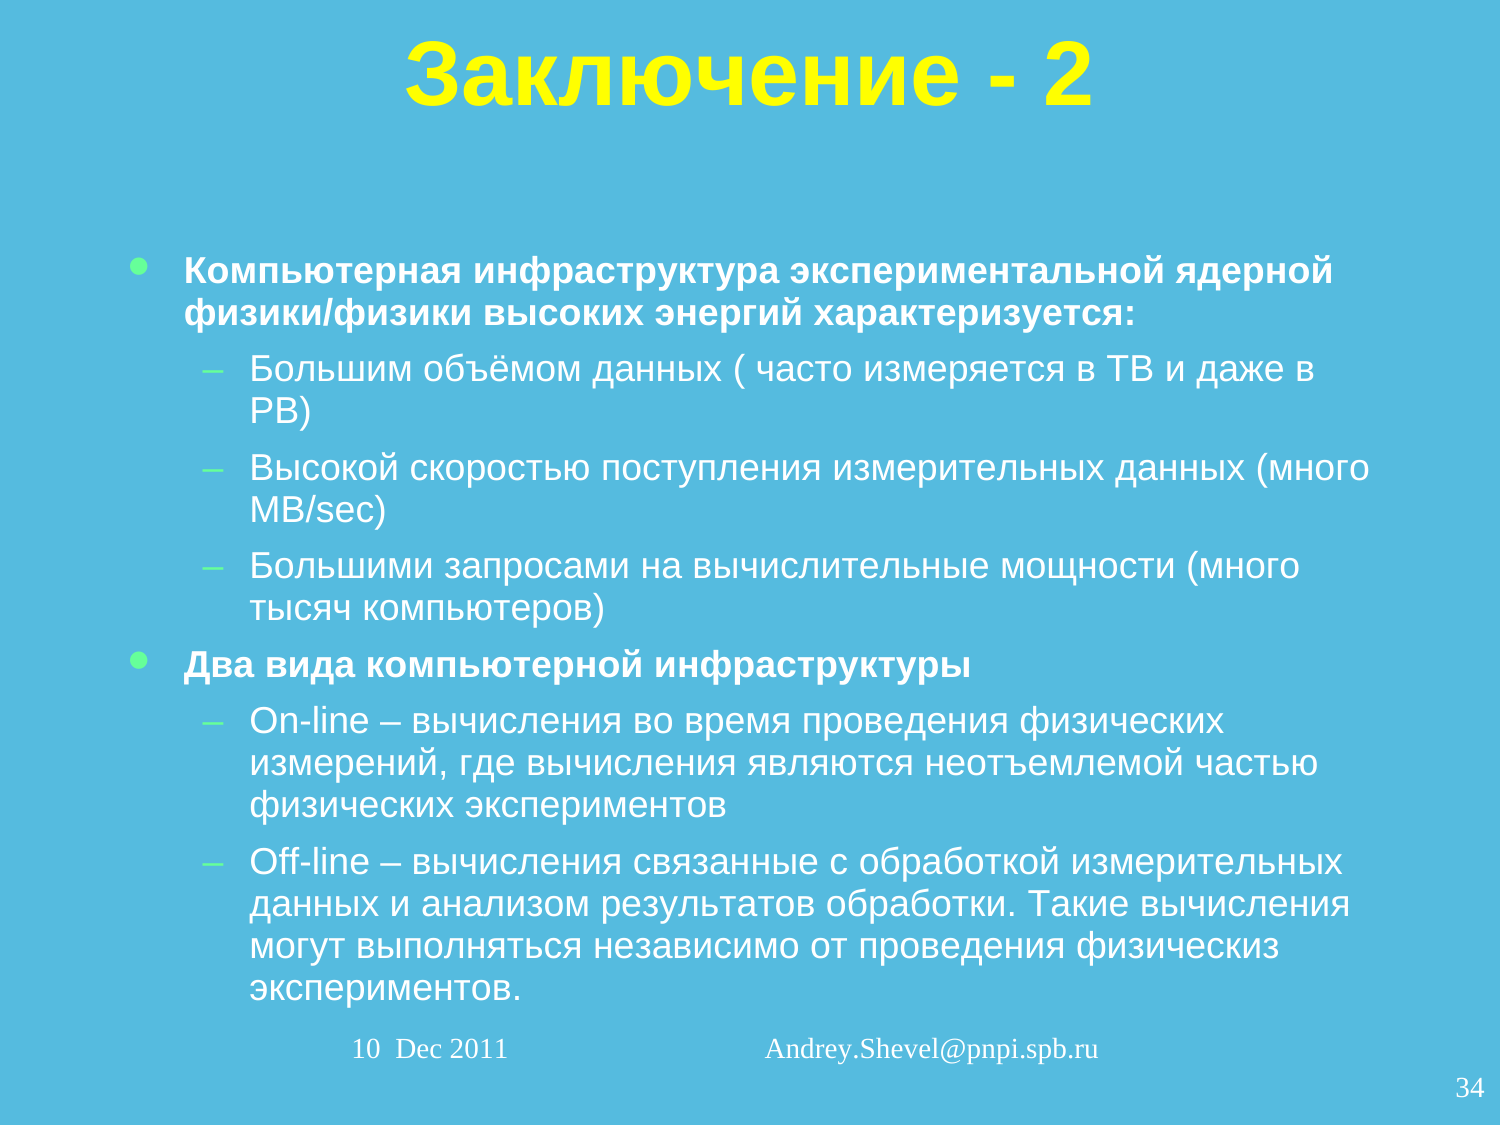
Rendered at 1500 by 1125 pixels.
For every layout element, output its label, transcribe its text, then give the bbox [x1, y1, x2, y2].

title Заключение - 2 [112, 14, 1388, 133]
list Компьютерная инфраструктура экспериментальной ядерной физики/физики высоких энергий характеризуется: Большим объёмом данных ( часто измеряется в TB и даже в PB) Высокой скоростью поступления измерительных данных (много MB/sec) Большими запросами на вычислительные мощности (много тысяч компьютеров) Два вида компьютерной инфраструктуры On-line – вычисления во время проведения физических измерений, где вычисления являются неотъемлемой частью физических экспериментов Off-line – вычисления связанные с обработкой измерительных данных и анализом результатов обработки. Такие вычисления могут выполняться независимо от проведения физическиз экспериментов. [112, 241, 1388, 985]
